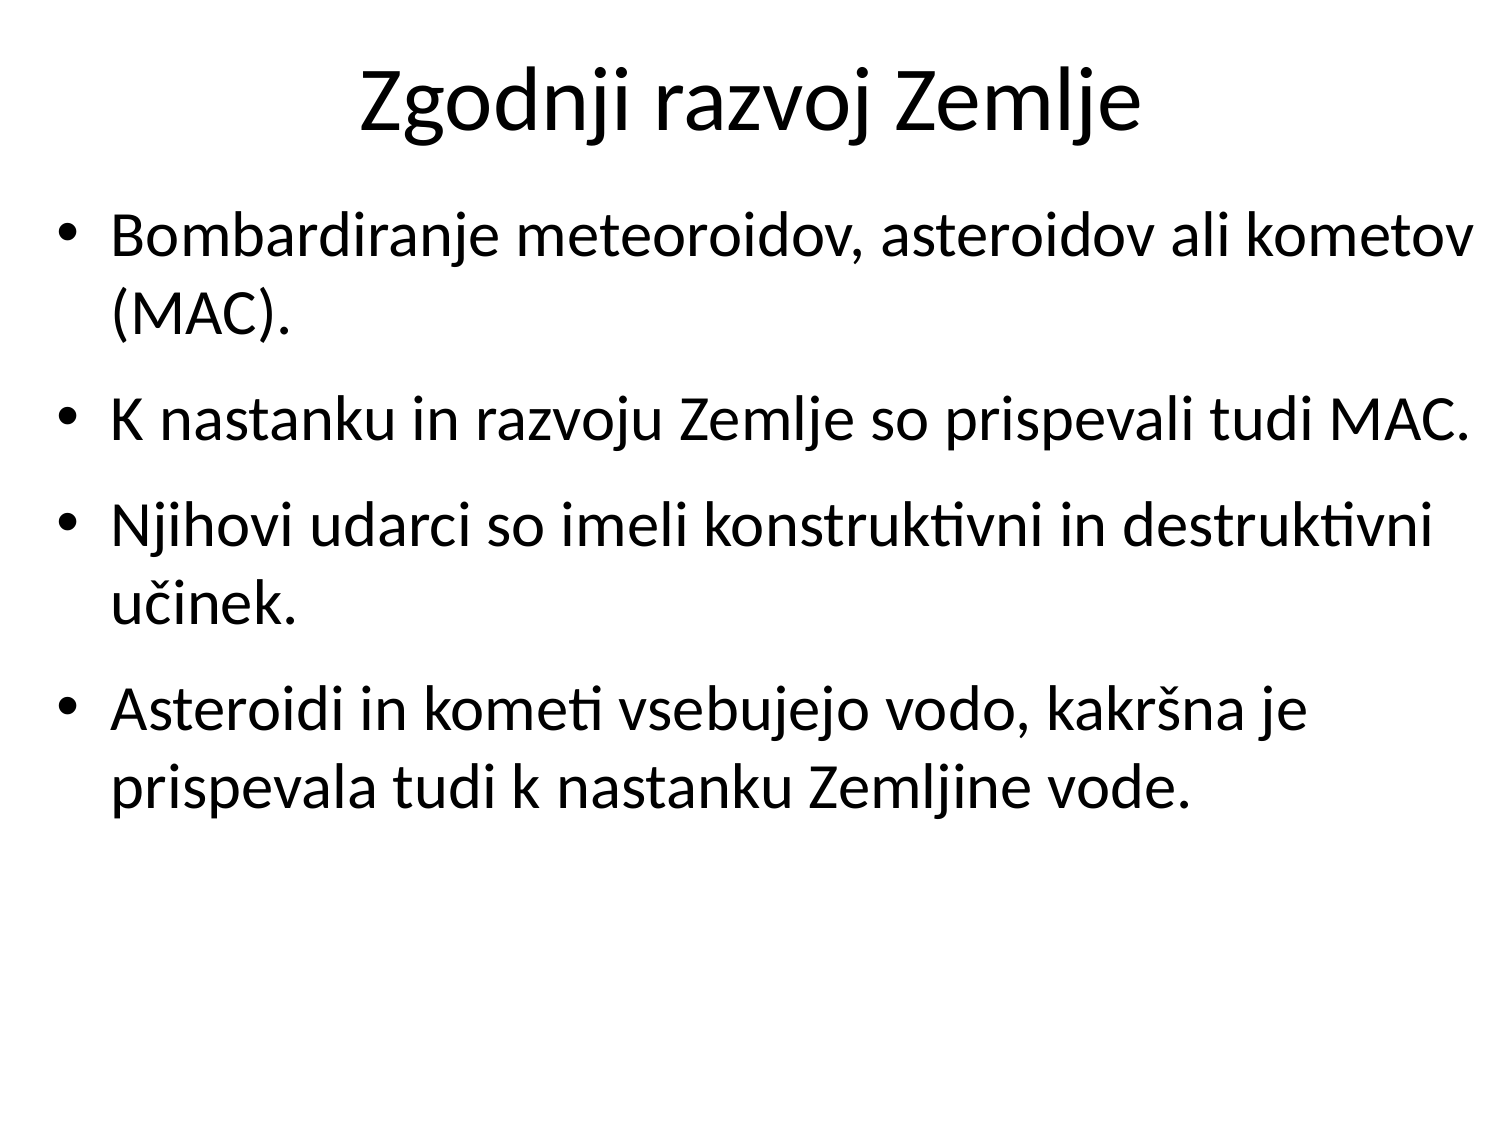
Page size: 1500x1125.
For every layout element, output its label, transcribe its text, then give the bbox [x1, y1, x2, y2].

title Zgodnji razvoj Zemlje [76, 0, 1427, 184]
list Bombardiranje meteoroidov, asteroidov ali kometov (MAC). K nastanku in razvoju Zemlje so prispevali tudi MAC. Njihovi udarci so imeli konstruktivni in destruktivni učinek. Asteroidi in kometi vsebujejo vodo, kakršna je prispevala tudi k nastanku Zemljine vode. [41, 184, 1500, 894]
